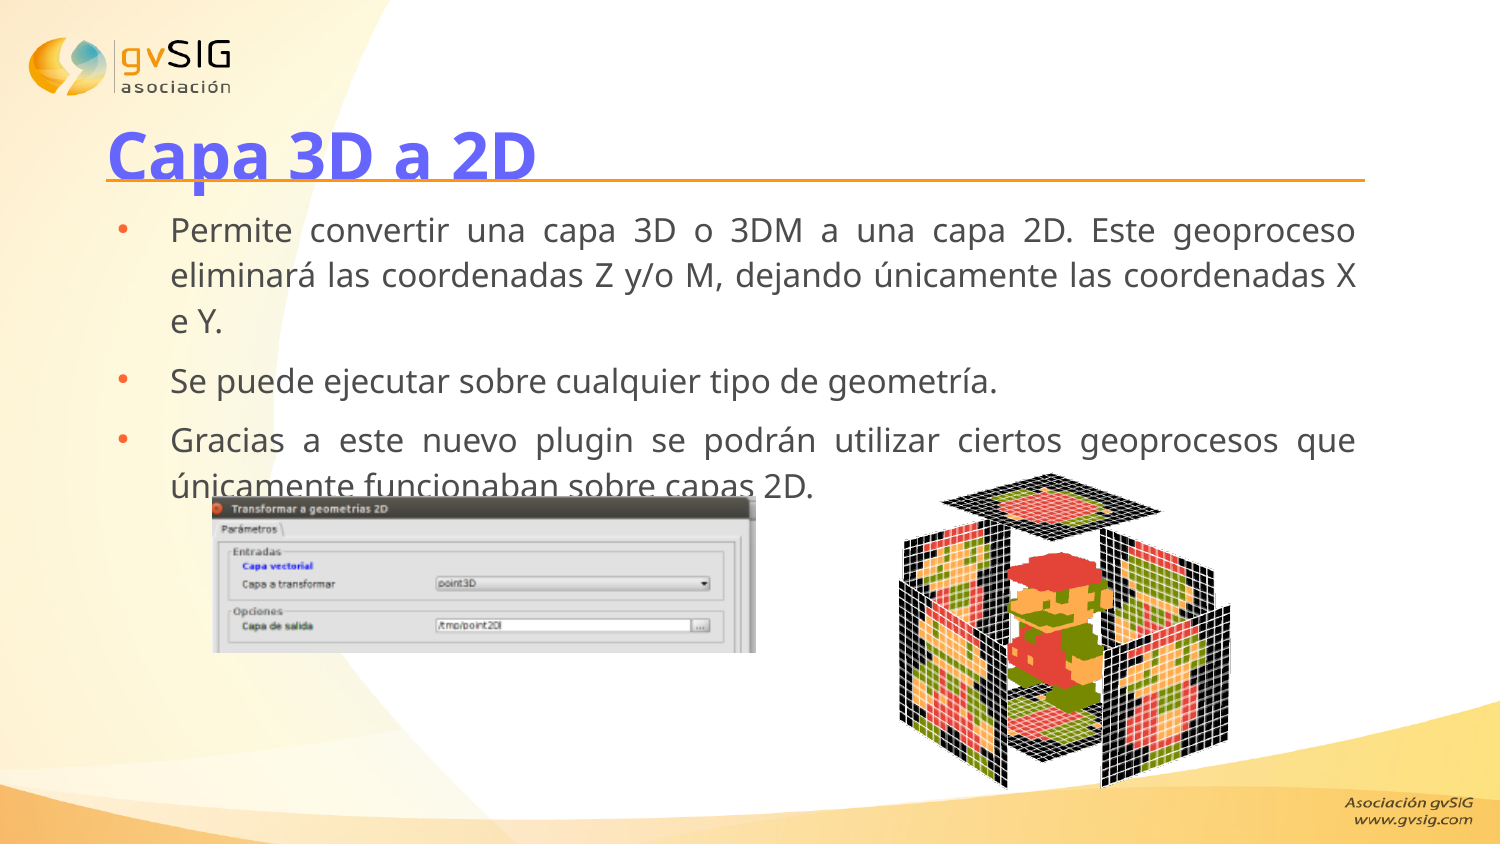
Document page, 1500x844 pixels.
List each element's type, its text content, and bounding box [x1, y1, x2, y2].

title Capa 3D a 2D [106, 115, 1457, 193]
picture [0, 0, 1500, 844]
list Permite convertir una capa 3D o 3DM a una capa 2D. Este geoproceso eliminará las coordenadas Z y/o M, dejando únicamente las coordenadas X e Y. Se puede ejecutar sobre cualquier tipo de geometría. Gracias a este nuevo plugin se podrán utilizar ciertos geoprocesos que únicamente funcionaban sobre capas 2D. [99, 129, 1359, 770]
